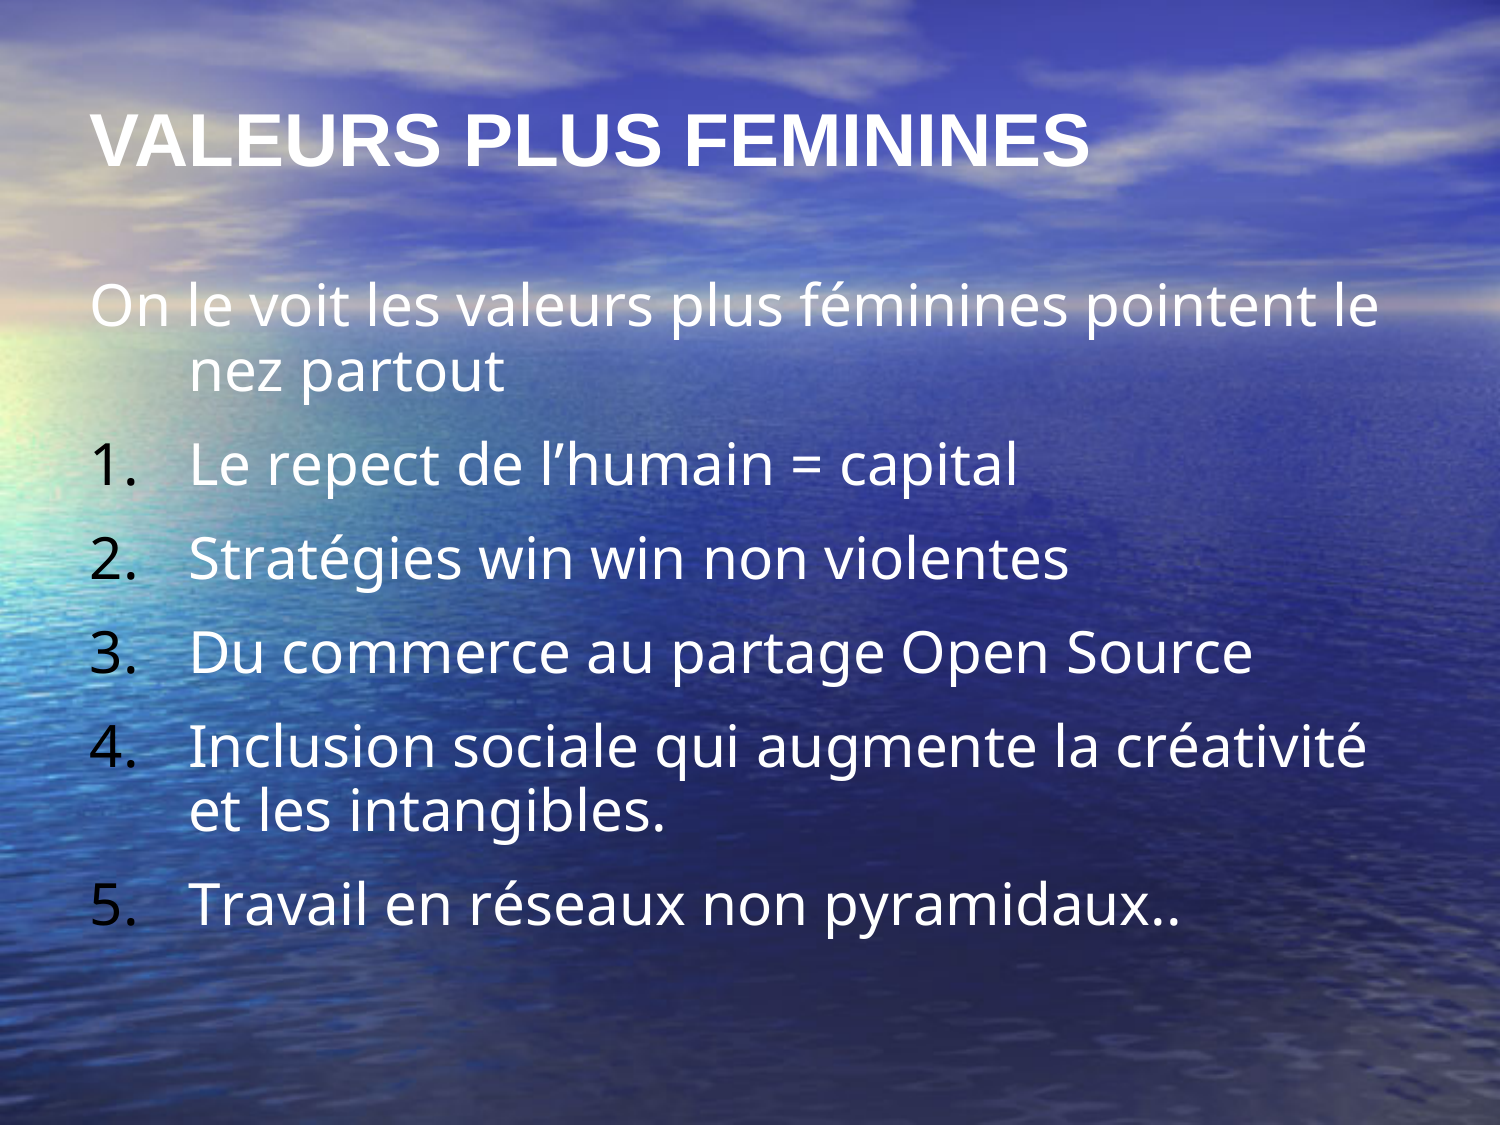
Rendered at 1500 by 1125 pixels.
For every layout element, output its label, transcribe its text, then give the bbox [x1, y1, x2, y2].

title VALEURS PLUS FEMININES [75, 44, 1425, 233]
picture [0, 0, 1500, 1125]
text_box On le voit les valeurs plus féminines pointent le nez partout Le repect de l’humain = capital Stratégies win win non violentes Du commerce au partage Open Source Inclusion sociale qui augmente la créativité et les intangibles. Travail en réseaux non pyramidaux.. [75, 263, 1425, 1125]
